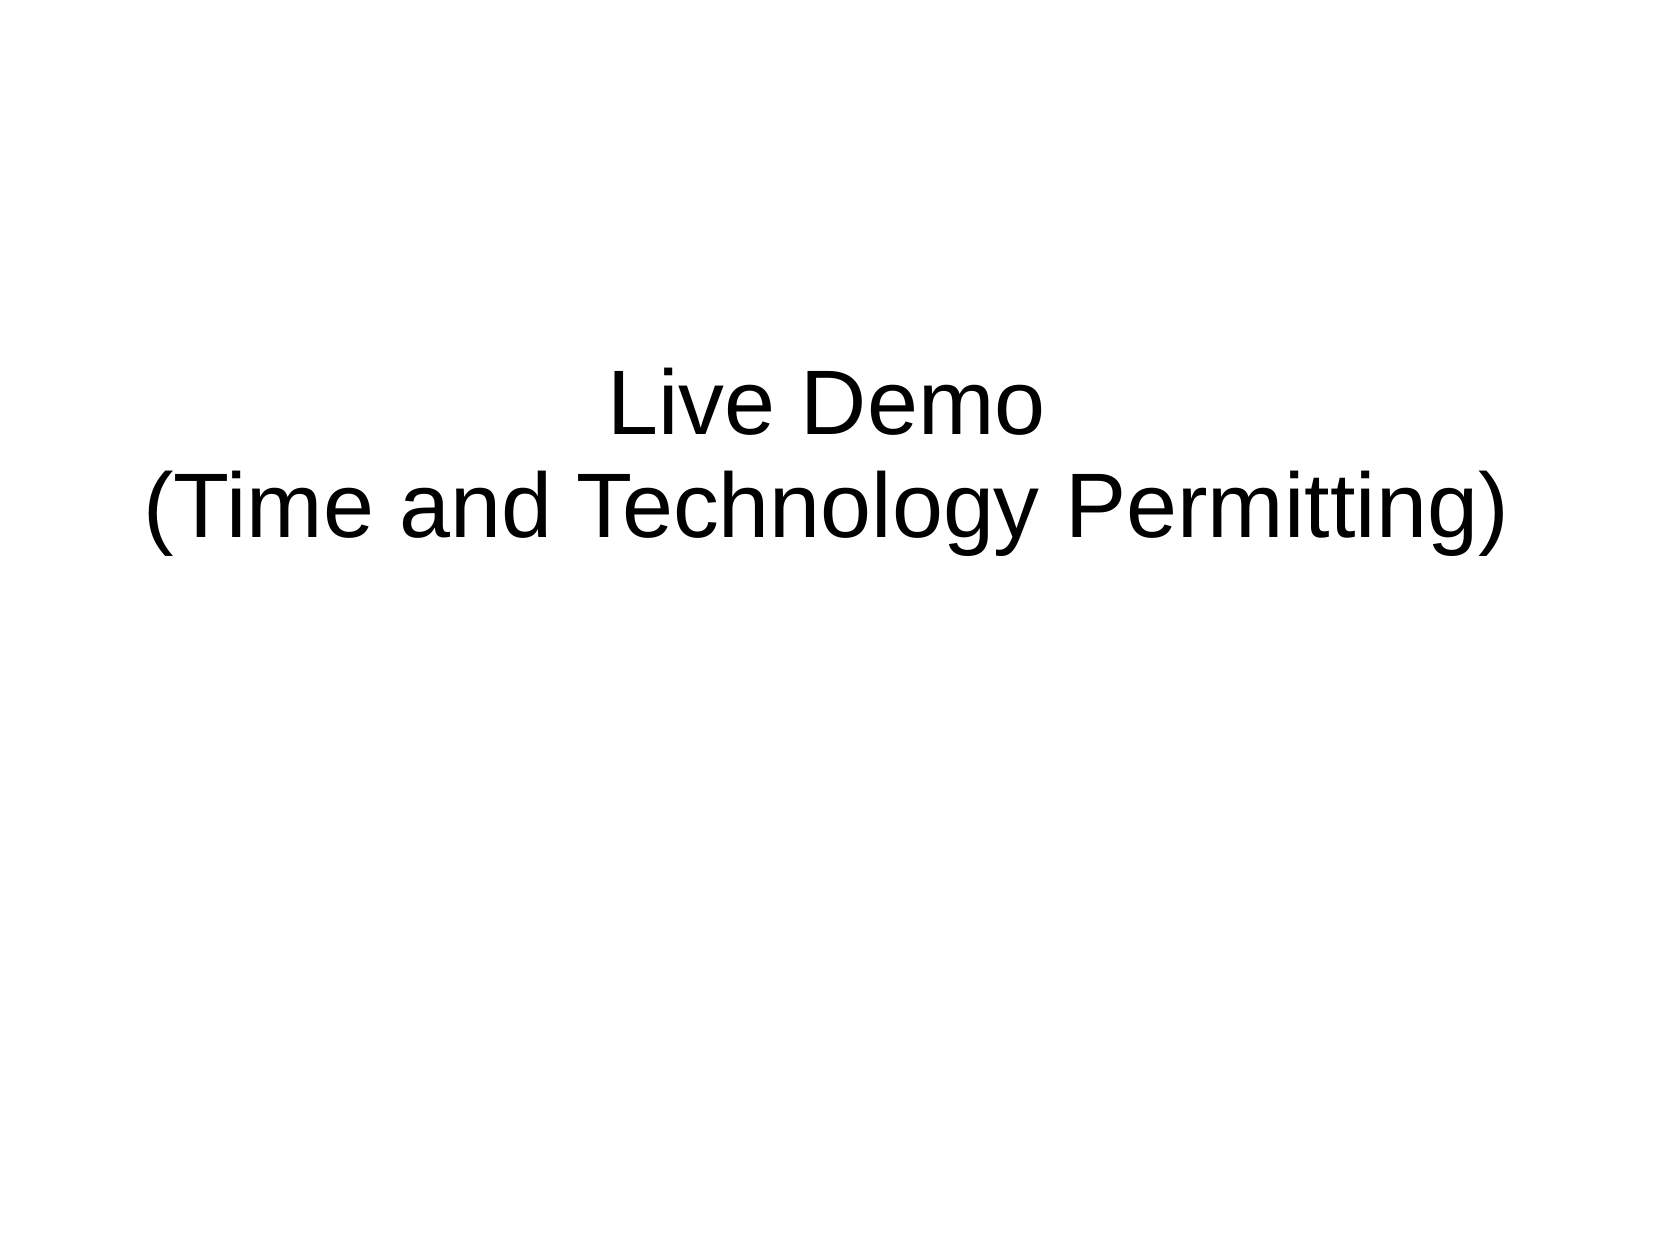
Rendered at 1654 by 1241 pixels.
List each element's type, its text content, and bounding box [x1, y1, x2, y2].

title Live Demo (Time and Technology Permitting) [82, 350, 1571, 558]
